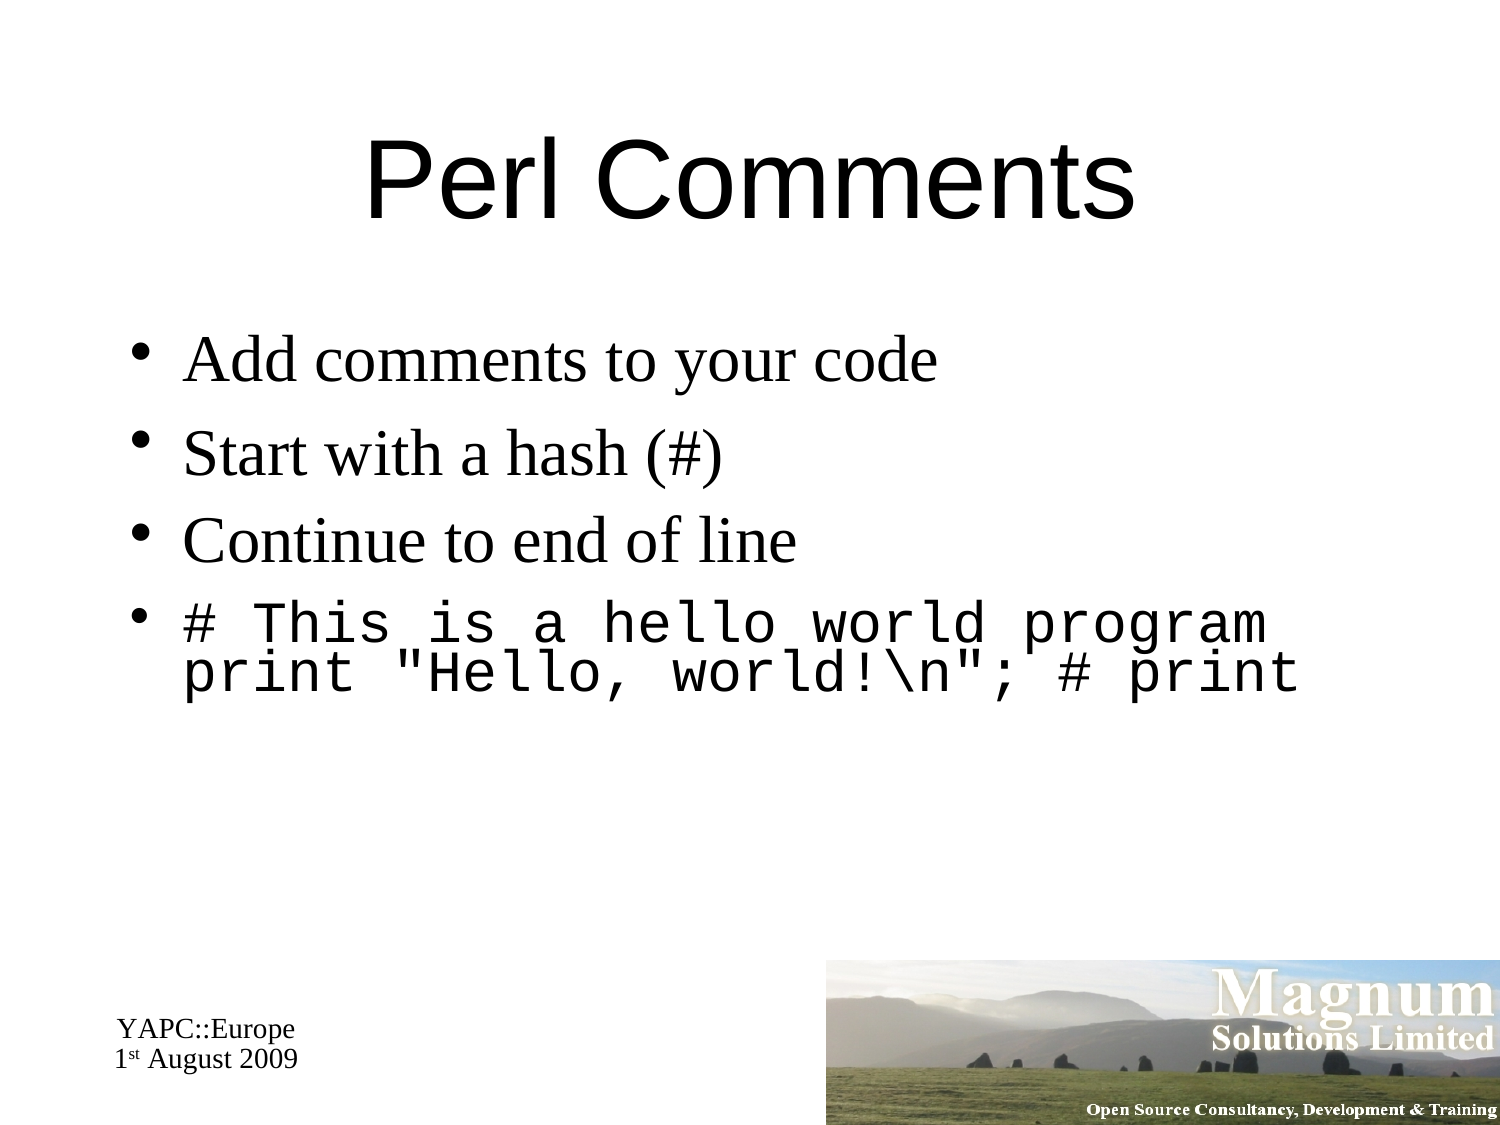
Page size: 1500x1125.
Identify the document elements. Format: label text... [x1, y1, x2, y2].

picture [826, 960, 1500, 1125]
list Add comments to your code Start with a hash (#)‏ Continue to end of line # This is a hello world program print "Hello, world!\n"; # print [112, 337, 1388, 793]
title Perl Comments [112, 62, 1388, 250]
